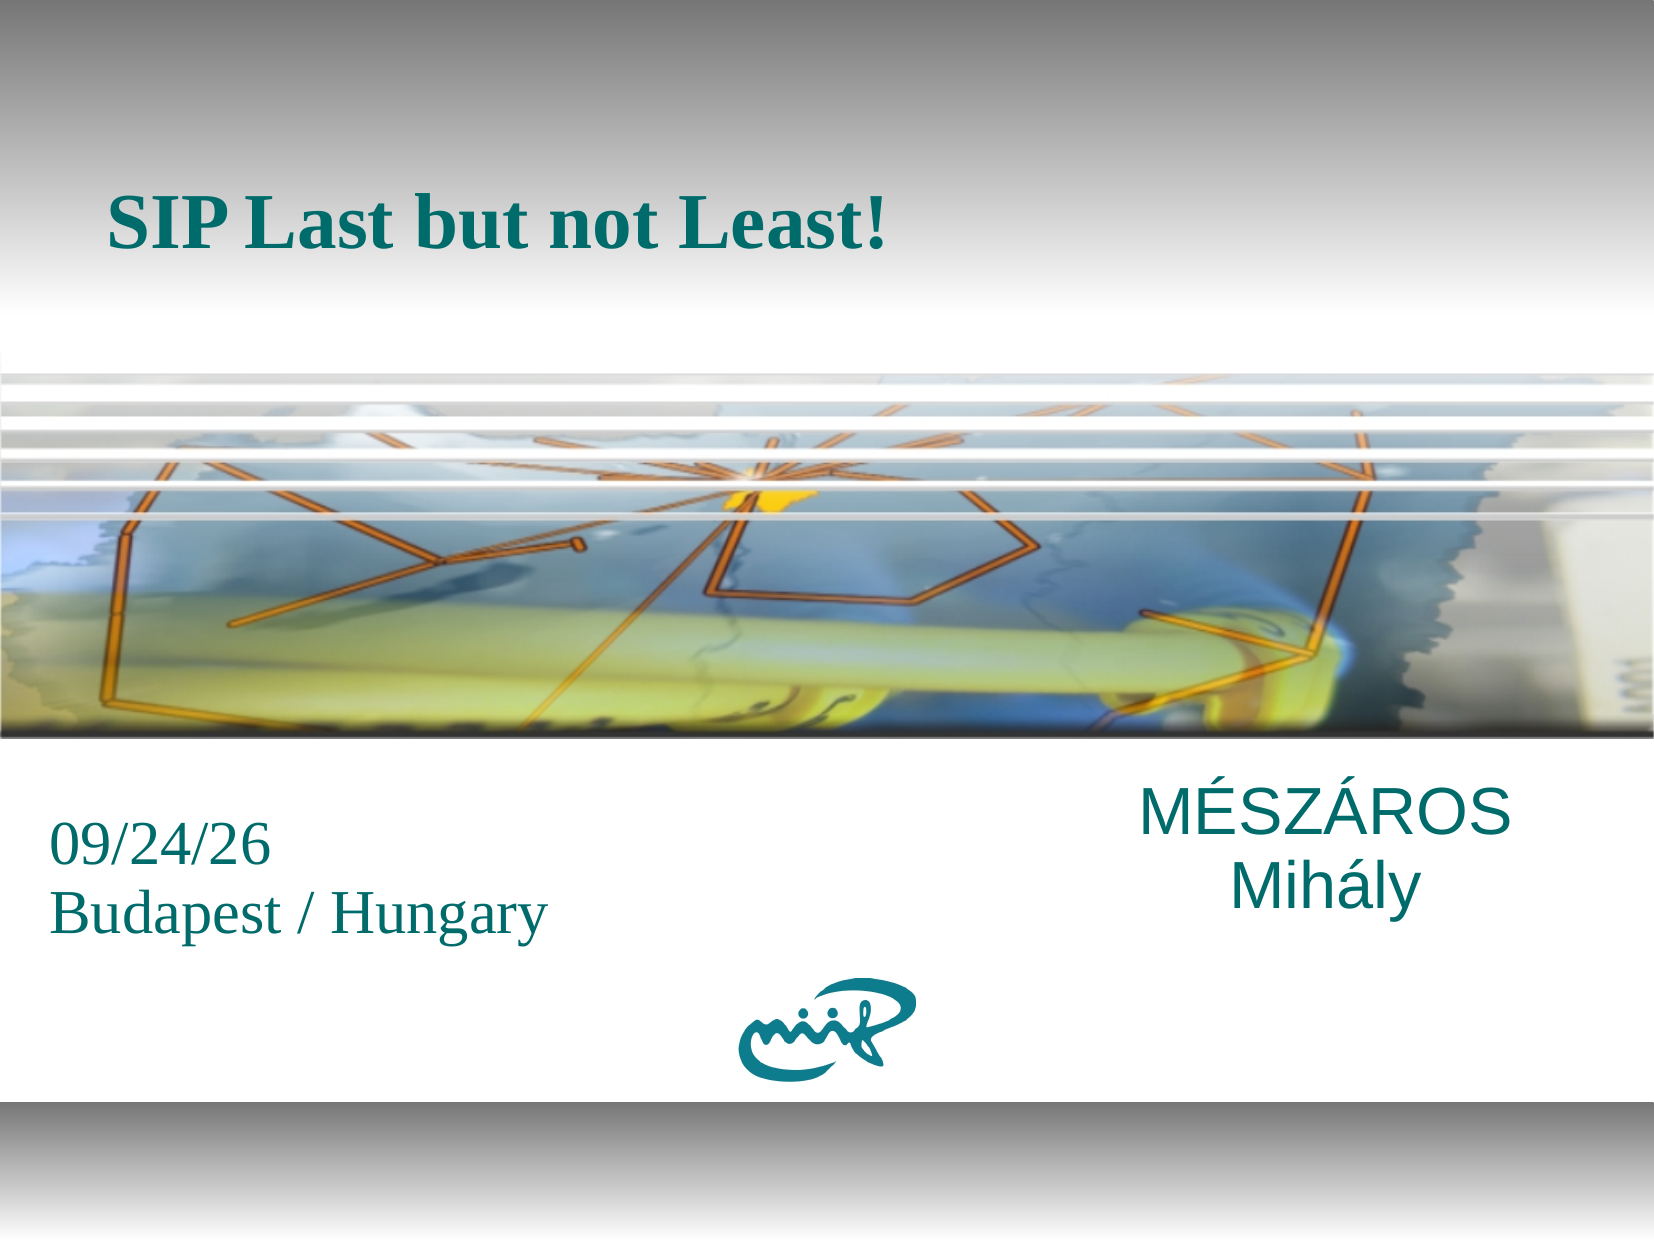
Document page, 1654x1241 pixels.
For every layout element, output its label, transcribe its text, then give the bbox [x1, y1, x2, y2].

subtitle MÉSZÁROS Mihály [1057, 797, 1595, 975]
title SIP Last but not Least! [106, 88, 1477, 355]
picture [738, 978, 916, 1082]
picture [0, 349, 1654, 739]
text_box 05/12/10 Budapest / Hungary [34, 800, 565, 955]
